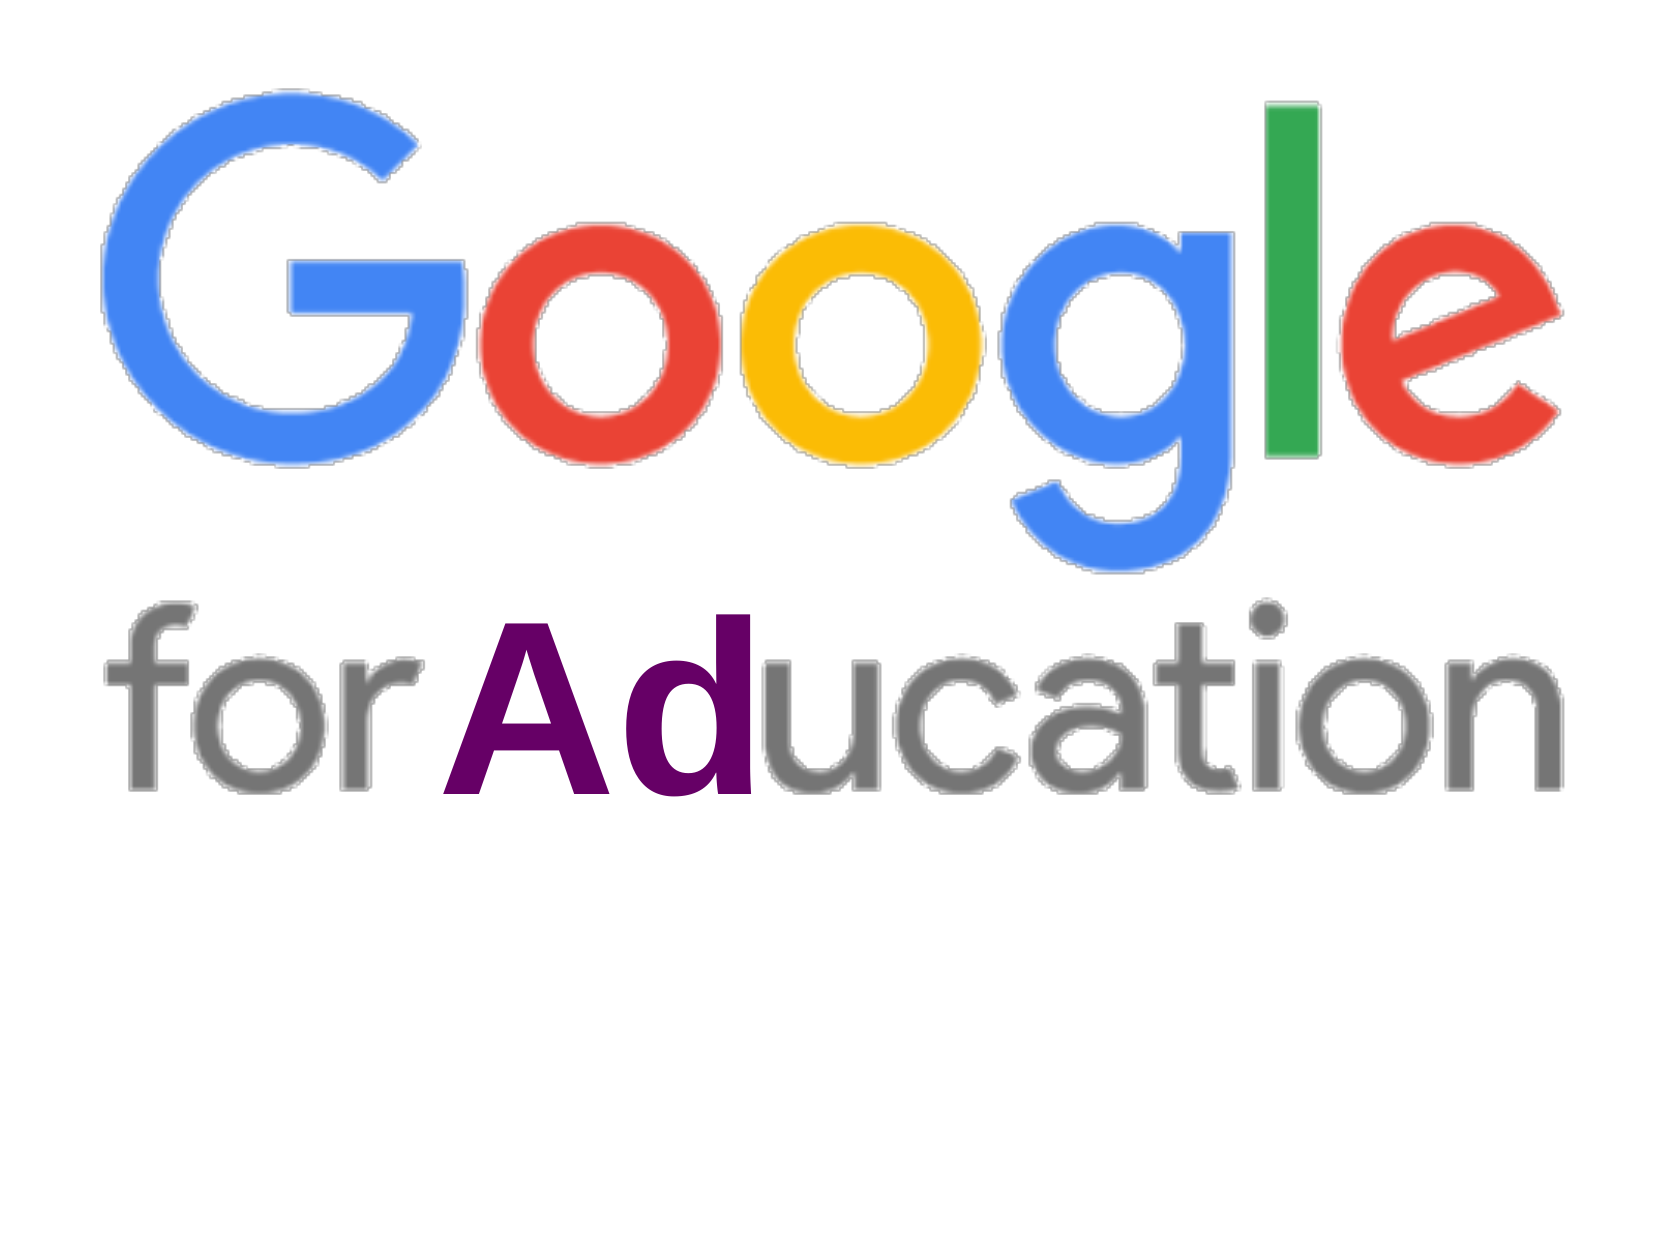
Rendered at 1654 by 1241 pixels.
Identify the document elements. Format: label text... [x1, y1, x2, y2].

text_box Ad [502, 650, 551, 724]
picture [0, 0, 1654, 858]
text_box Ad [448, 578, 756, 839]
